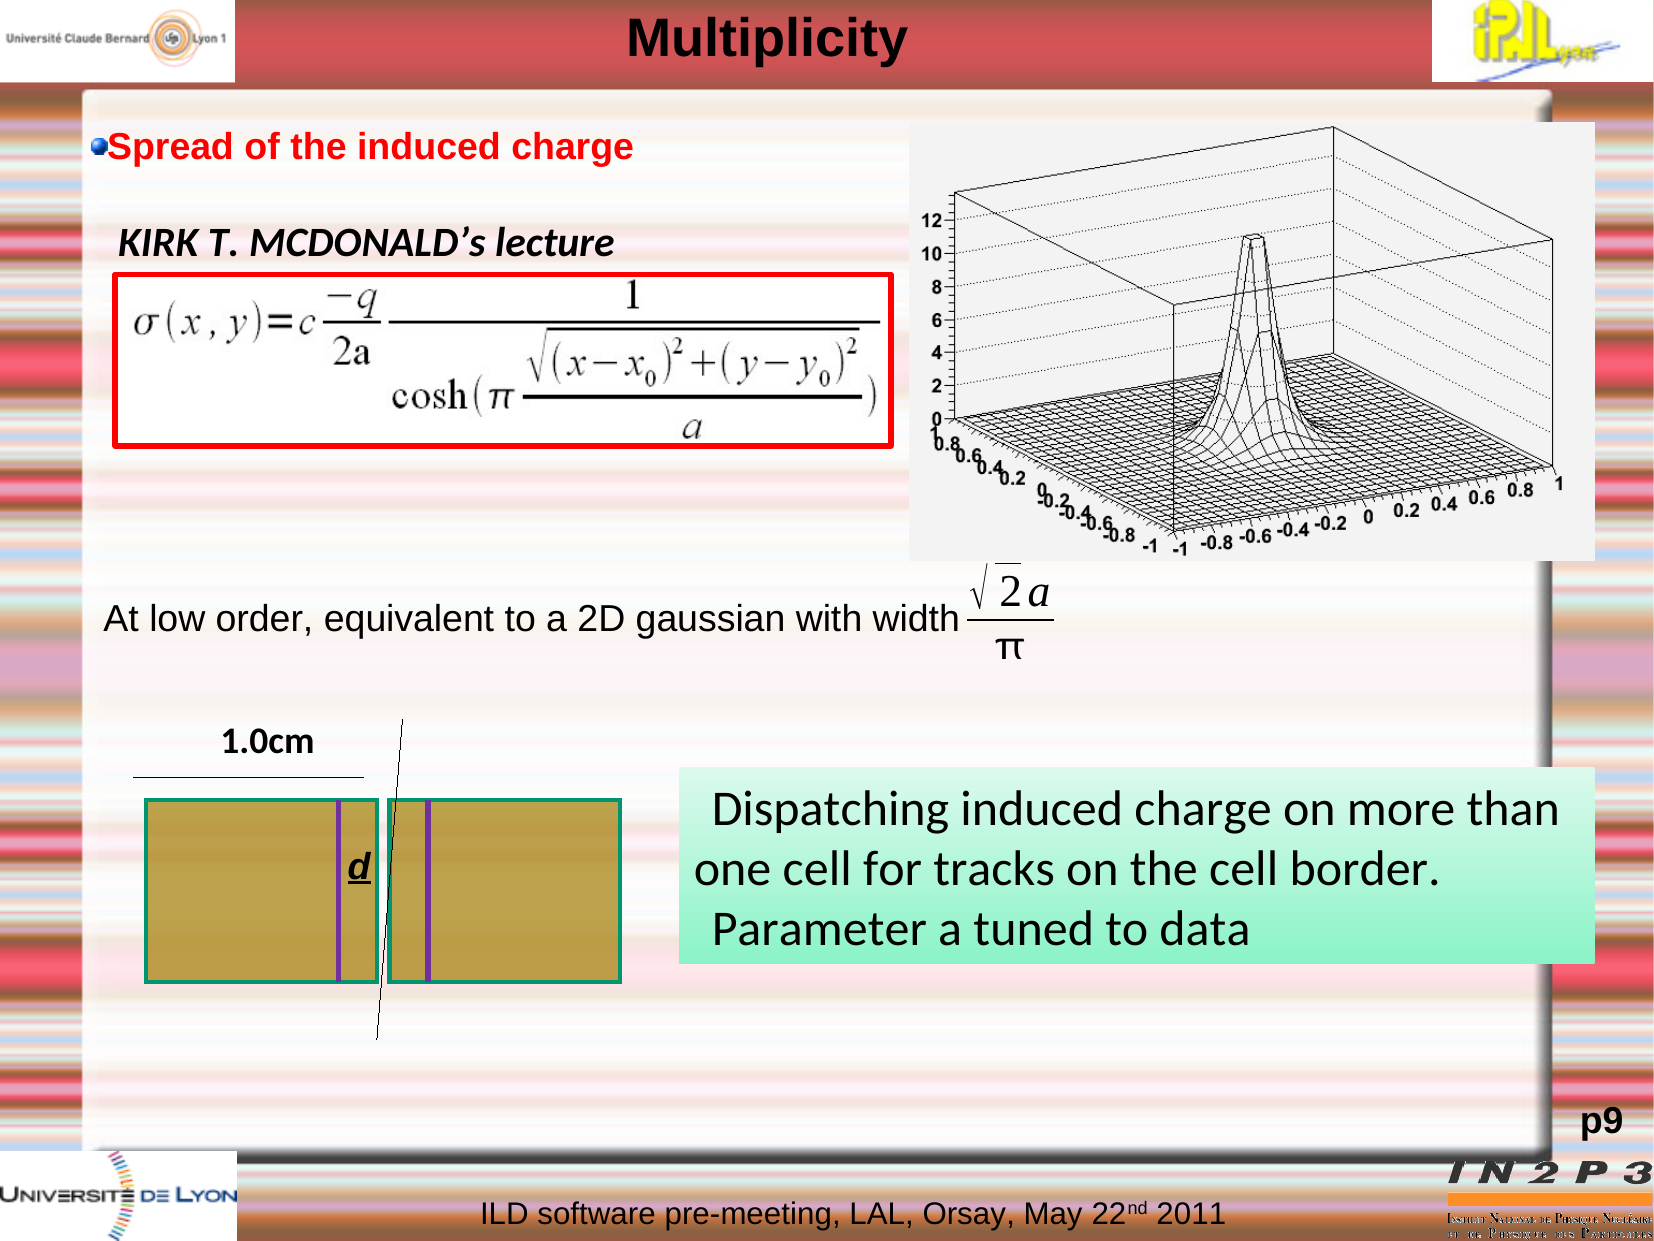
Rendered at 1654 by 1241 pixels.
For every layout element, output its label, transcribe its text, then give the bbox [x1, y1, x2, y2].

text_box Spread of the induced charge [76, 118, 1536, 177]
text_box d [319, 834, 386, 895]
text_box KIRK T. MCDONALD’s lecture [88, 206, 631, 273]
text_box [431, 803, 617, 979]
text_box At low order, equivalent to a 2D gaussian with width [88, 590, 958, 648]
text_box Dispatching induced charge on more than one cell for tracks on the cell border. Parameter a tuned to data [679, 767, 1595, 964]
text_box [392, 803, 425, 979]
text_box [341, 895, 374, 979]
picture [0, 0, 1654, 1241]
chart [958, 561, 1063, 669]
text_box Multiplicity [611, 0, 924, 89]
text_box [149, 803, 336, 979]
text_box 1.0cm [192, 708, 330, 770]
text_box [341, 803, 374, 834]
